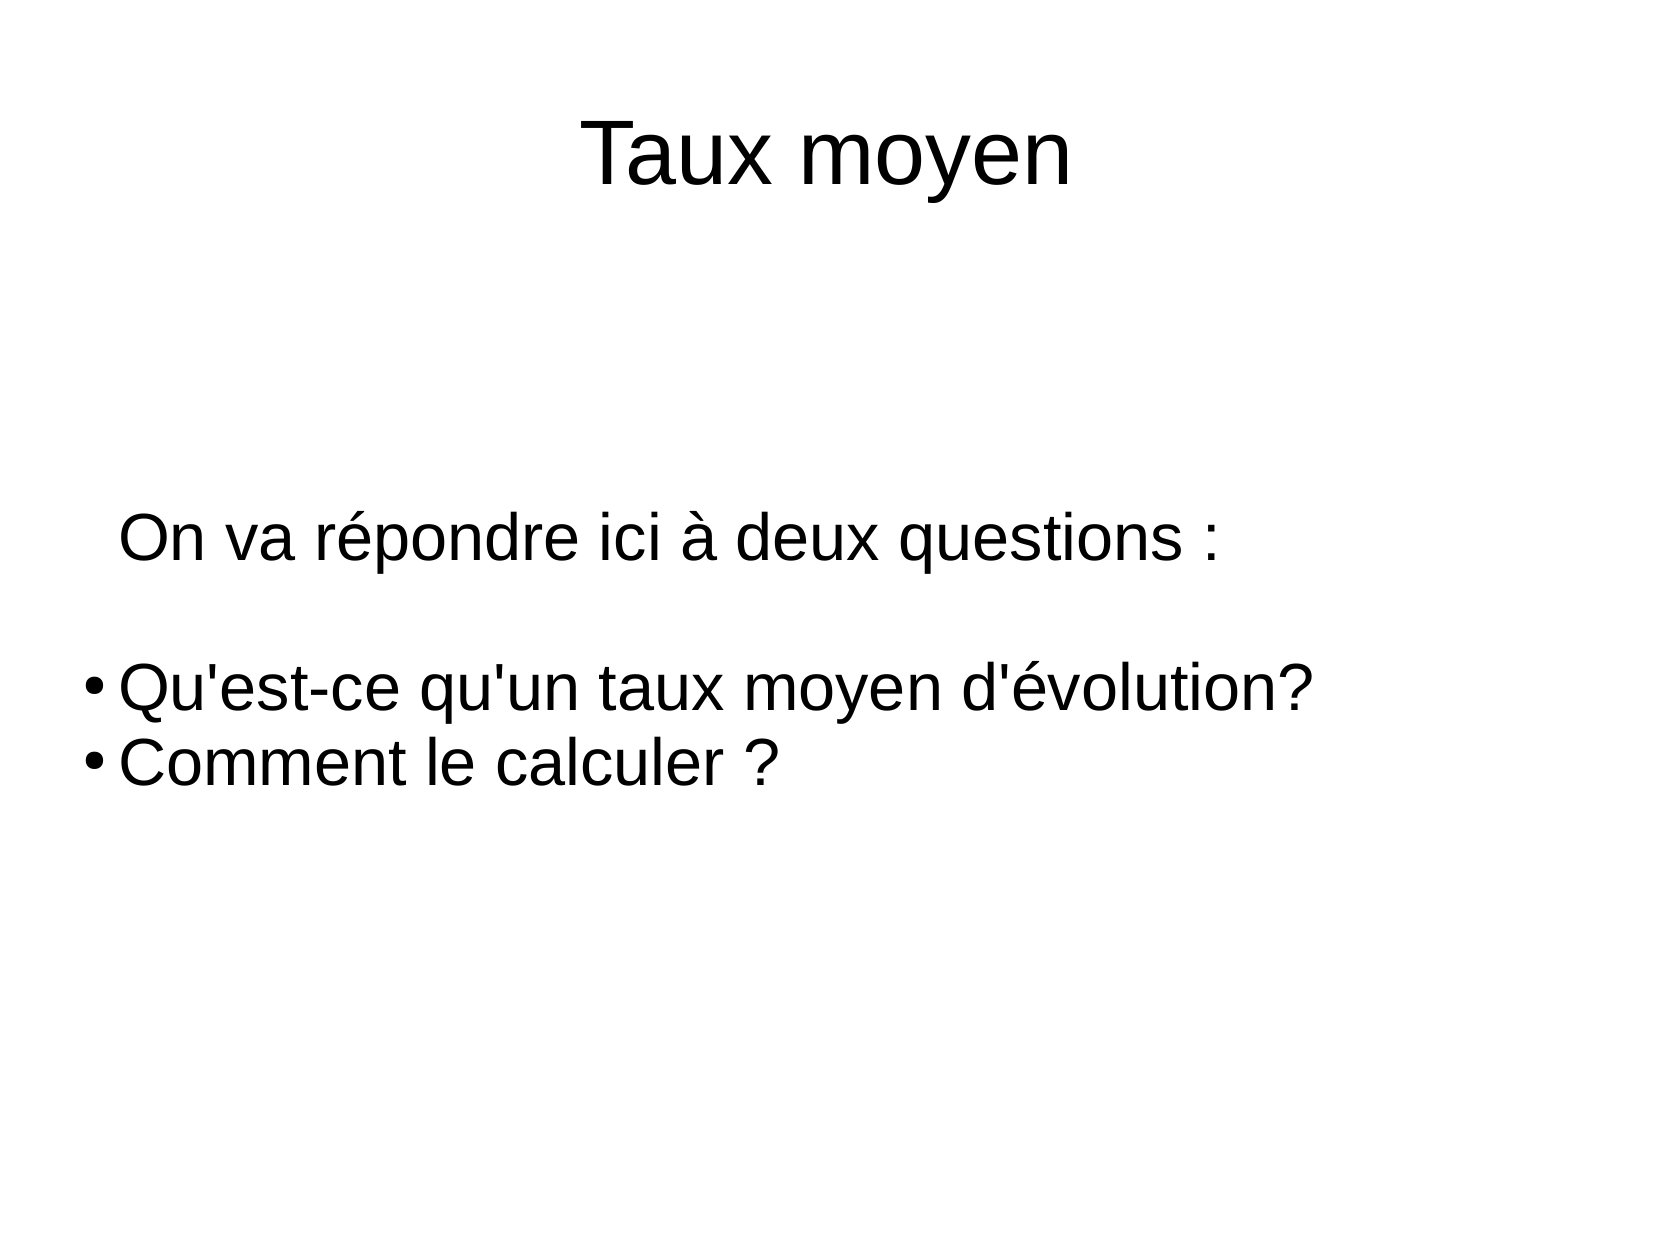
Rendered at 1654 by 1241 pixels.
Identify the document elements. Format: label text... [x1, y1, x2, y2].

title Taux moyen [82, 49, 1571, 257]
subtitle On va répondre ici à deux questions : Qu'est-ce qu'un taux moyen d'évolution? Comment le calculer ? [82, 290, 1571, 1010]
